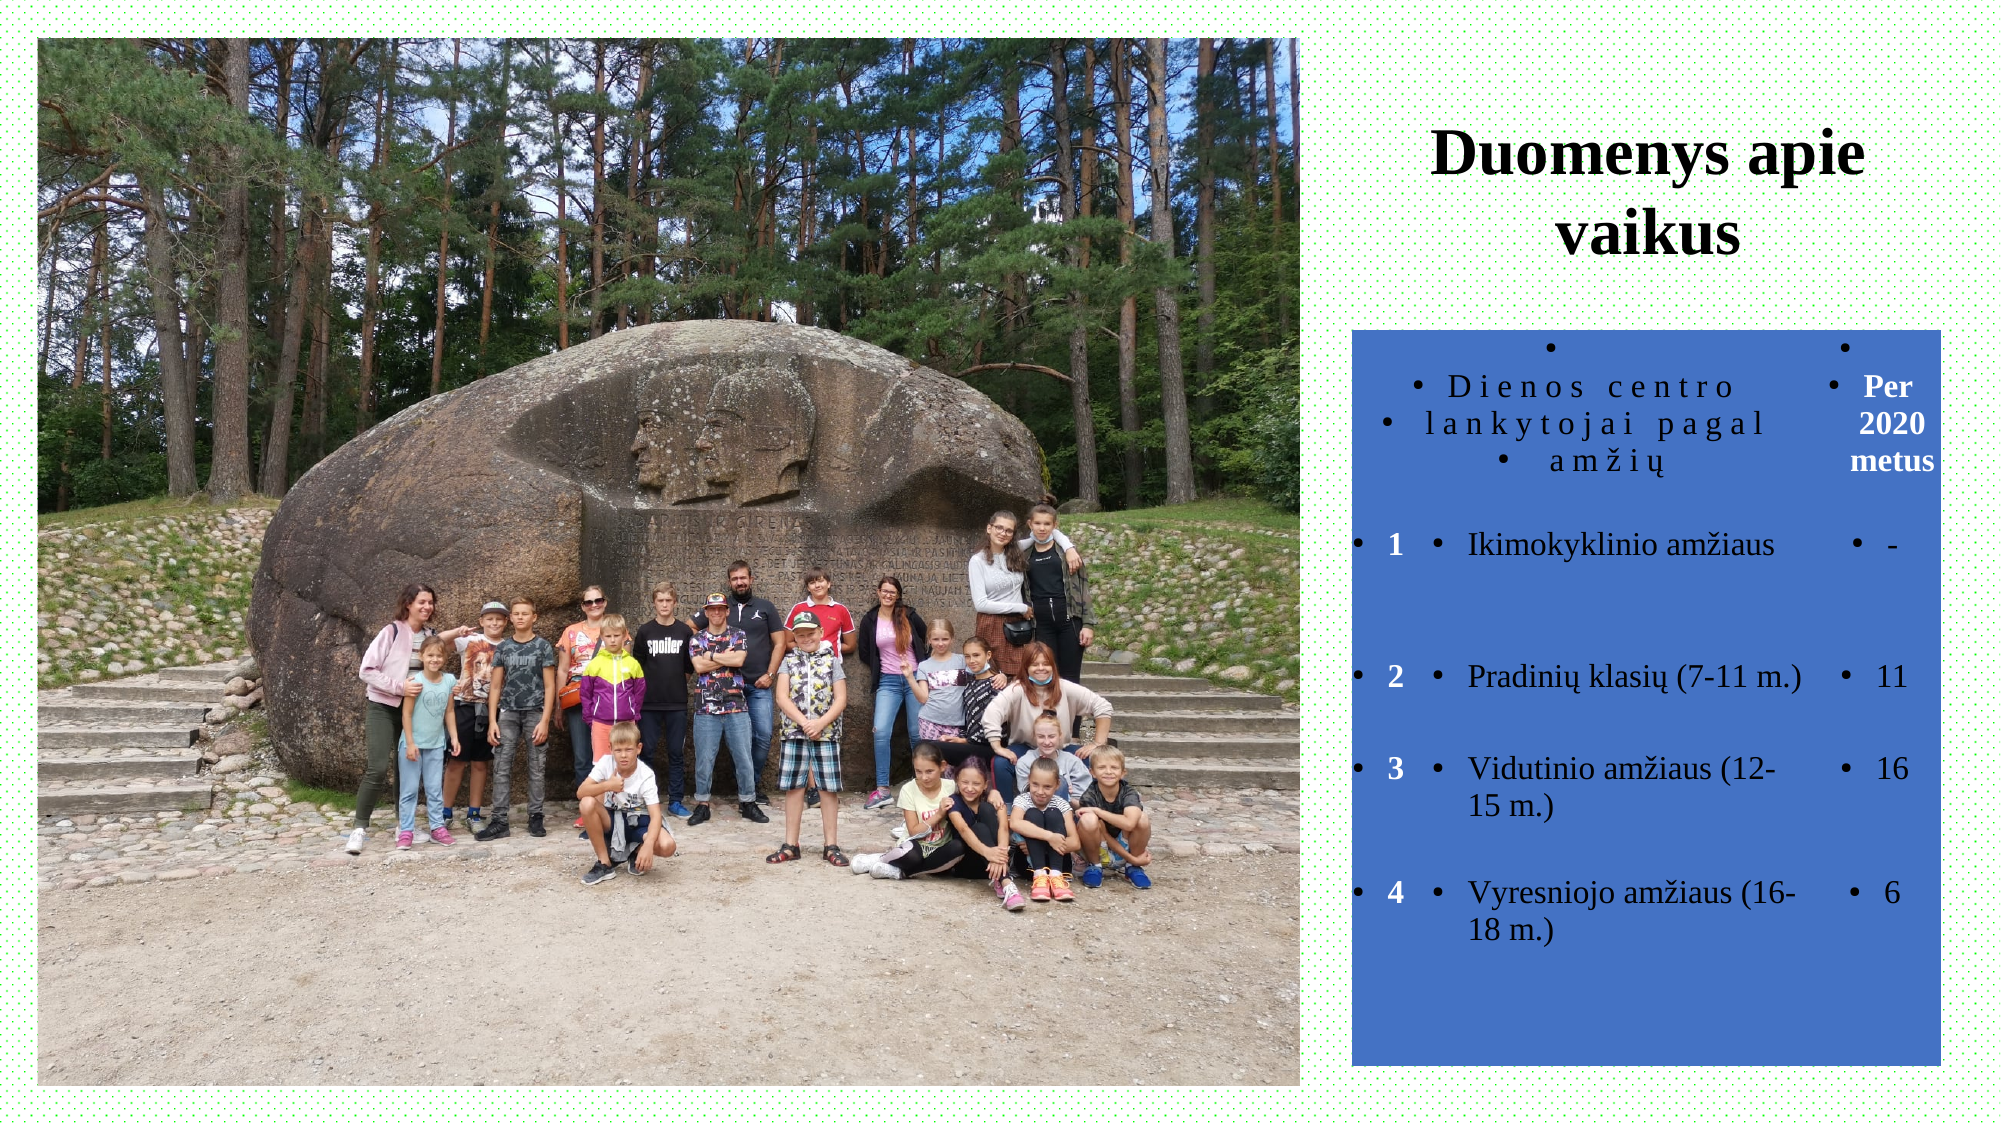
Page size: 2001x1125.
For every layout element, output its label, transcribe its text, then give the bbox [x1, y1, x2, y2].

table_cell Pradinių klasių (7-11 m.) [1432, 657, 1809, 750]
table_cell 3 [1352, 750, 1432, 874]
table_cell Ikimokyklinio amžiaus [1432, 526, 1809, 657]
table_cell - [1809, 526, 1941, 657]
table_cell 6 [1809, 874, 1941, 1066]
table_header D i e n o s c e n t r o l a n k y t o j a i p a g a l a m ž i ų [1352, 330, 1809, 526]
table_cell 11 [1809, 657, 1941, 750]
table_cell Vyresniojo amžiaus (16-18 m.) [1432, 874, 1809, 1066]
table_cell 16 [1809, 750, 1941, 874]
title Duomenys apie vaikus [1390, 98, 1907, 276]
table_cell 2 [1352, 657, 1432, 750]
table_cell Vidutinio amžiaus (12-15 m.) [1432, 750, 1809, 874]
table_header Per 2020 metus [1809, 330, 1941, 526]
table_cell 1 [1352, 526, 1432, 657]
picture [37, 38, 1300, 1086]
table_cell 4 [1352, 874, 1432, 1066]
